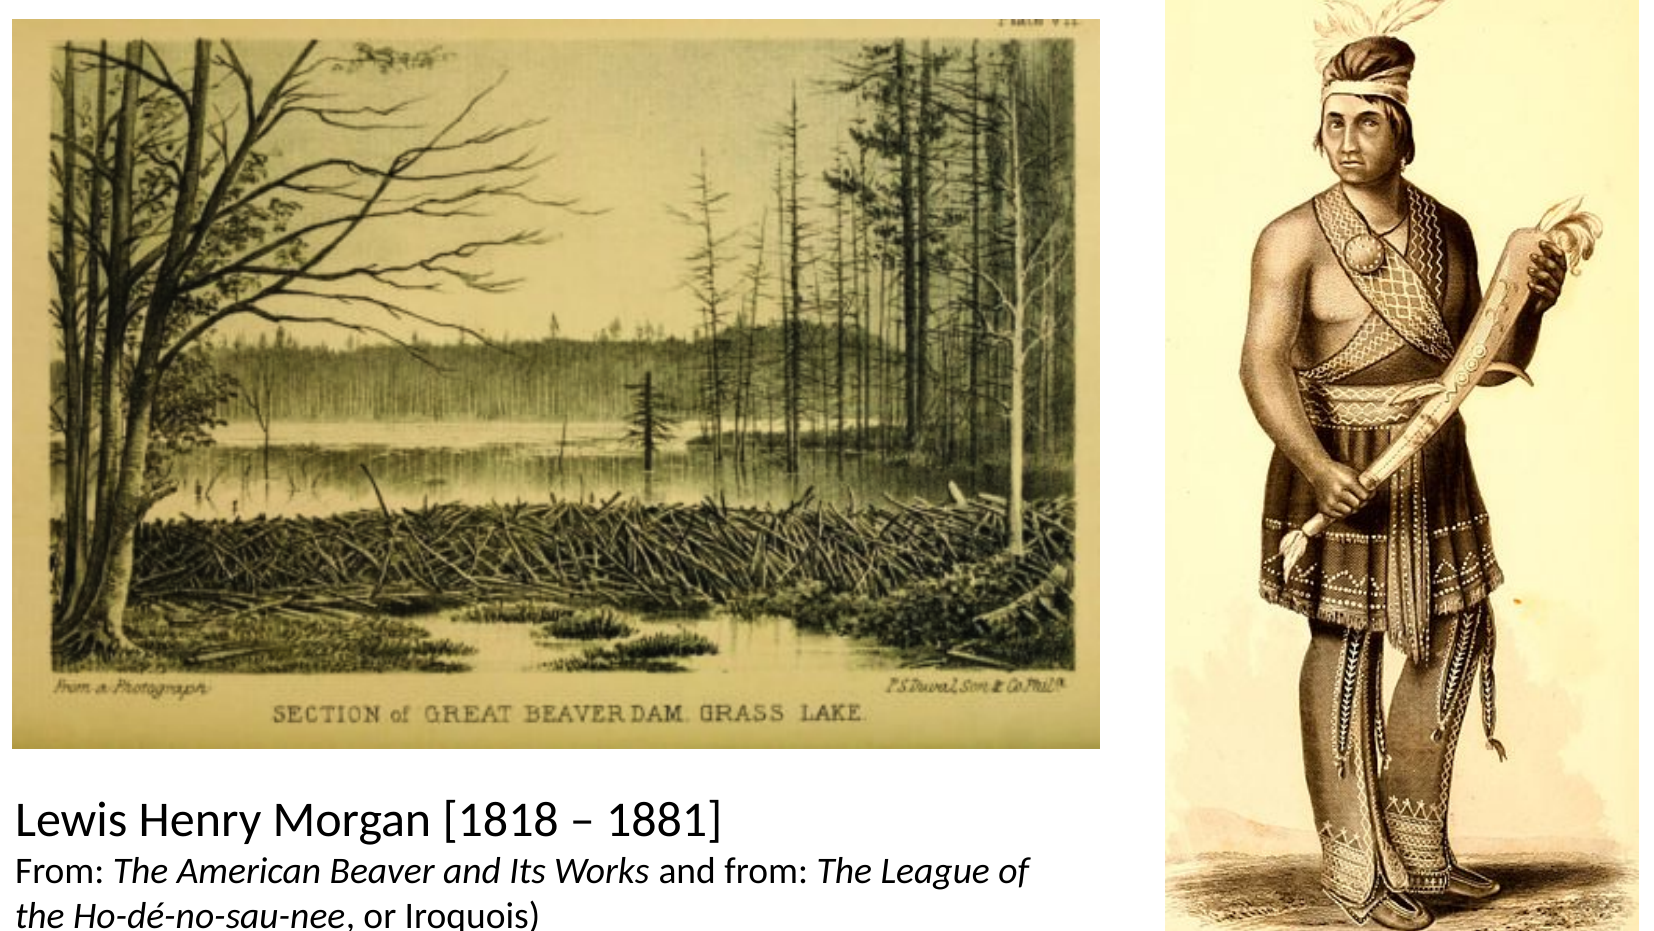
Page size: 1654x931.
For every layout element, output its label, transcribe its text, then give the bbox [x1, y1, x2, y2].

picture [12, 19, 1100, 749]
text_box Lewis Henry Morgan [1818 – 1881] From: The American Beaver and Its Works and from: The League of the Ho-dé-no-sau-nee, or Iroquois) [0, 779, 1079, 931]
picture [1165, 0, 1639, 931]
